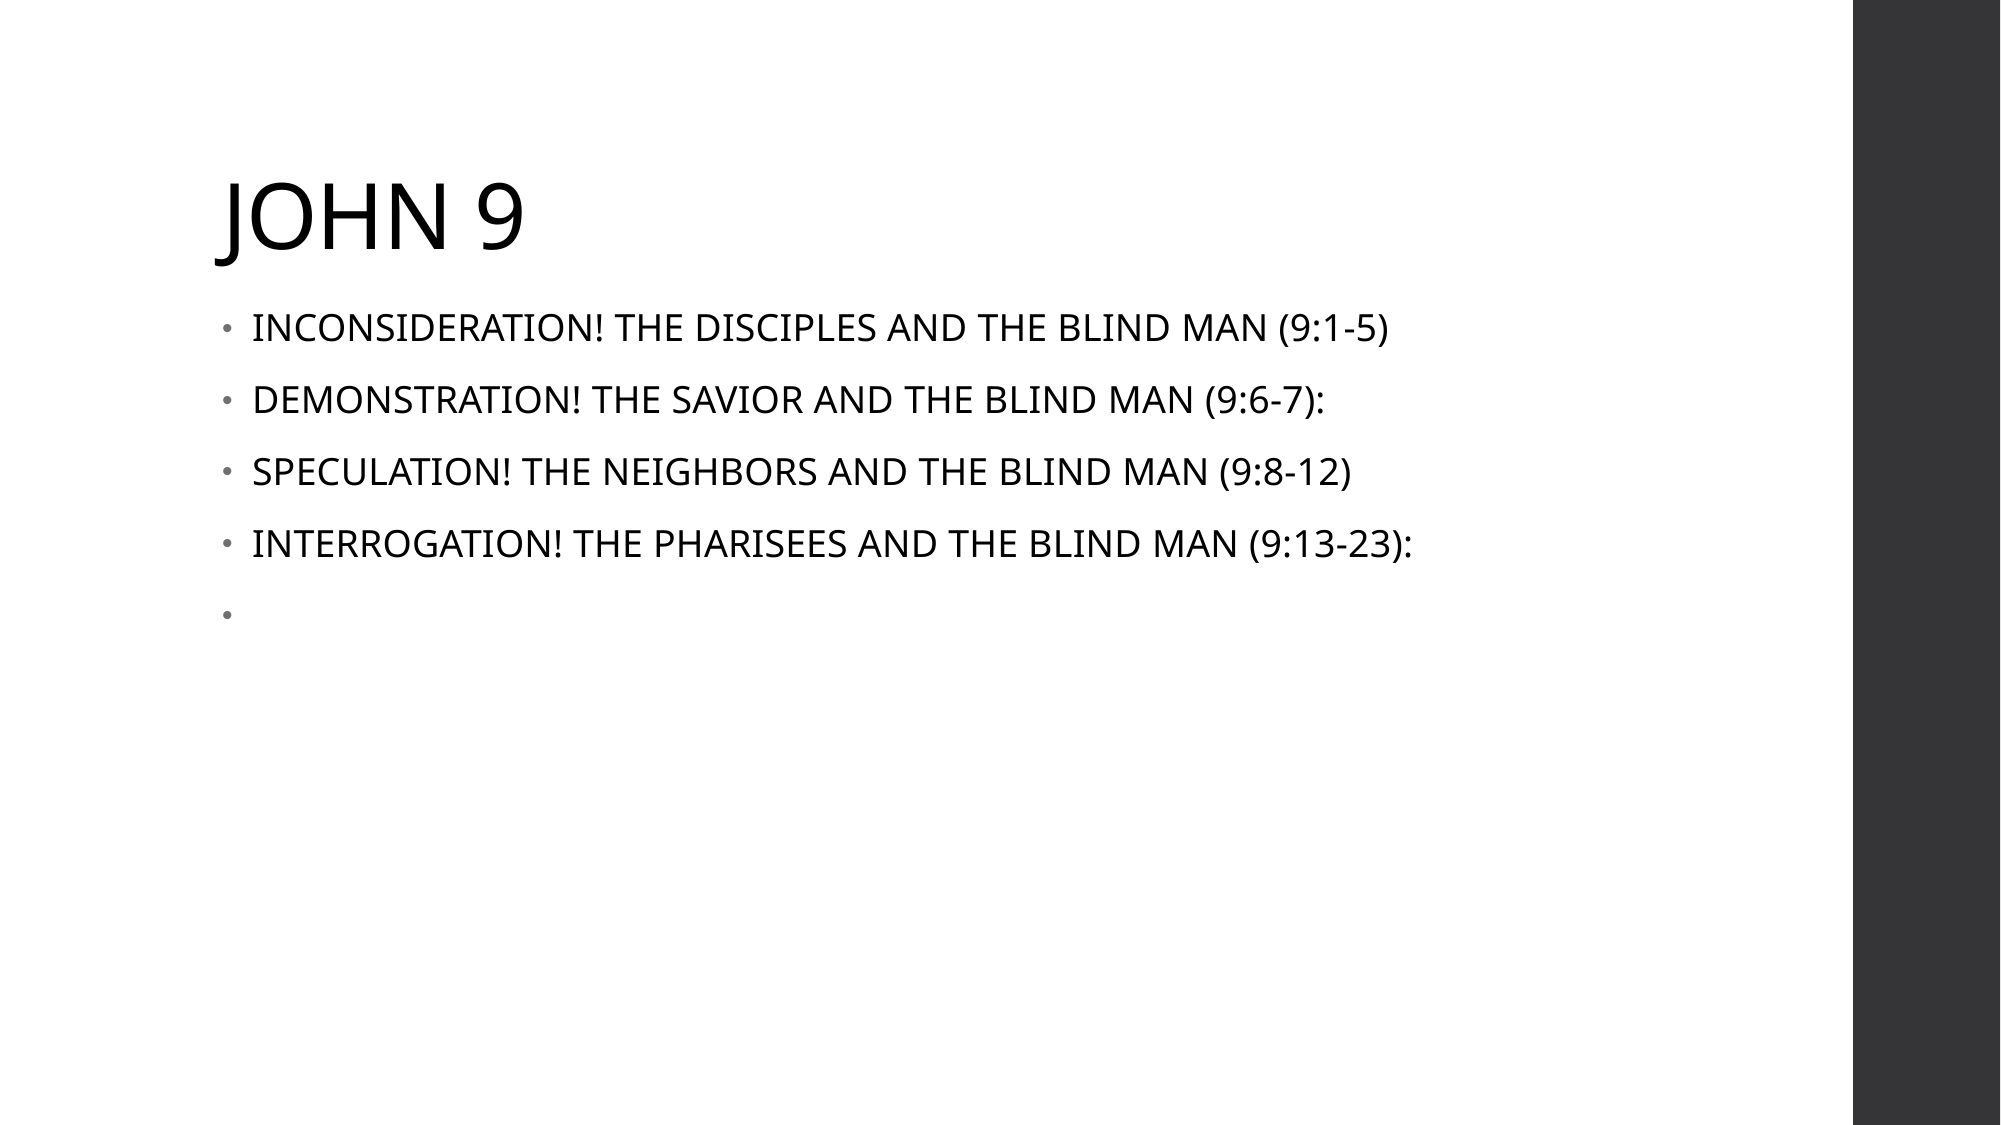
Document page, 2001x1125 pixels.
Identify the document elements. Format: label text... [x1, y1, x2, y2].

list INCONSIDERATION! THE DISCIPLES AND THE BLIND MAN (9:1-5) DEMONSTRATION! THE SAVIOR AND THE BLIND MAN (9:6-7): SPECULATION! THE NEIGHBORS AND THE BLIND MAN (9:8-12) INTERROGATION! THE PHARISEES AND THE BLIND MAN (9:13-23): [206, 299, 1617, 1014]
title JOHN 9 [206, 60, 1797, 278]
